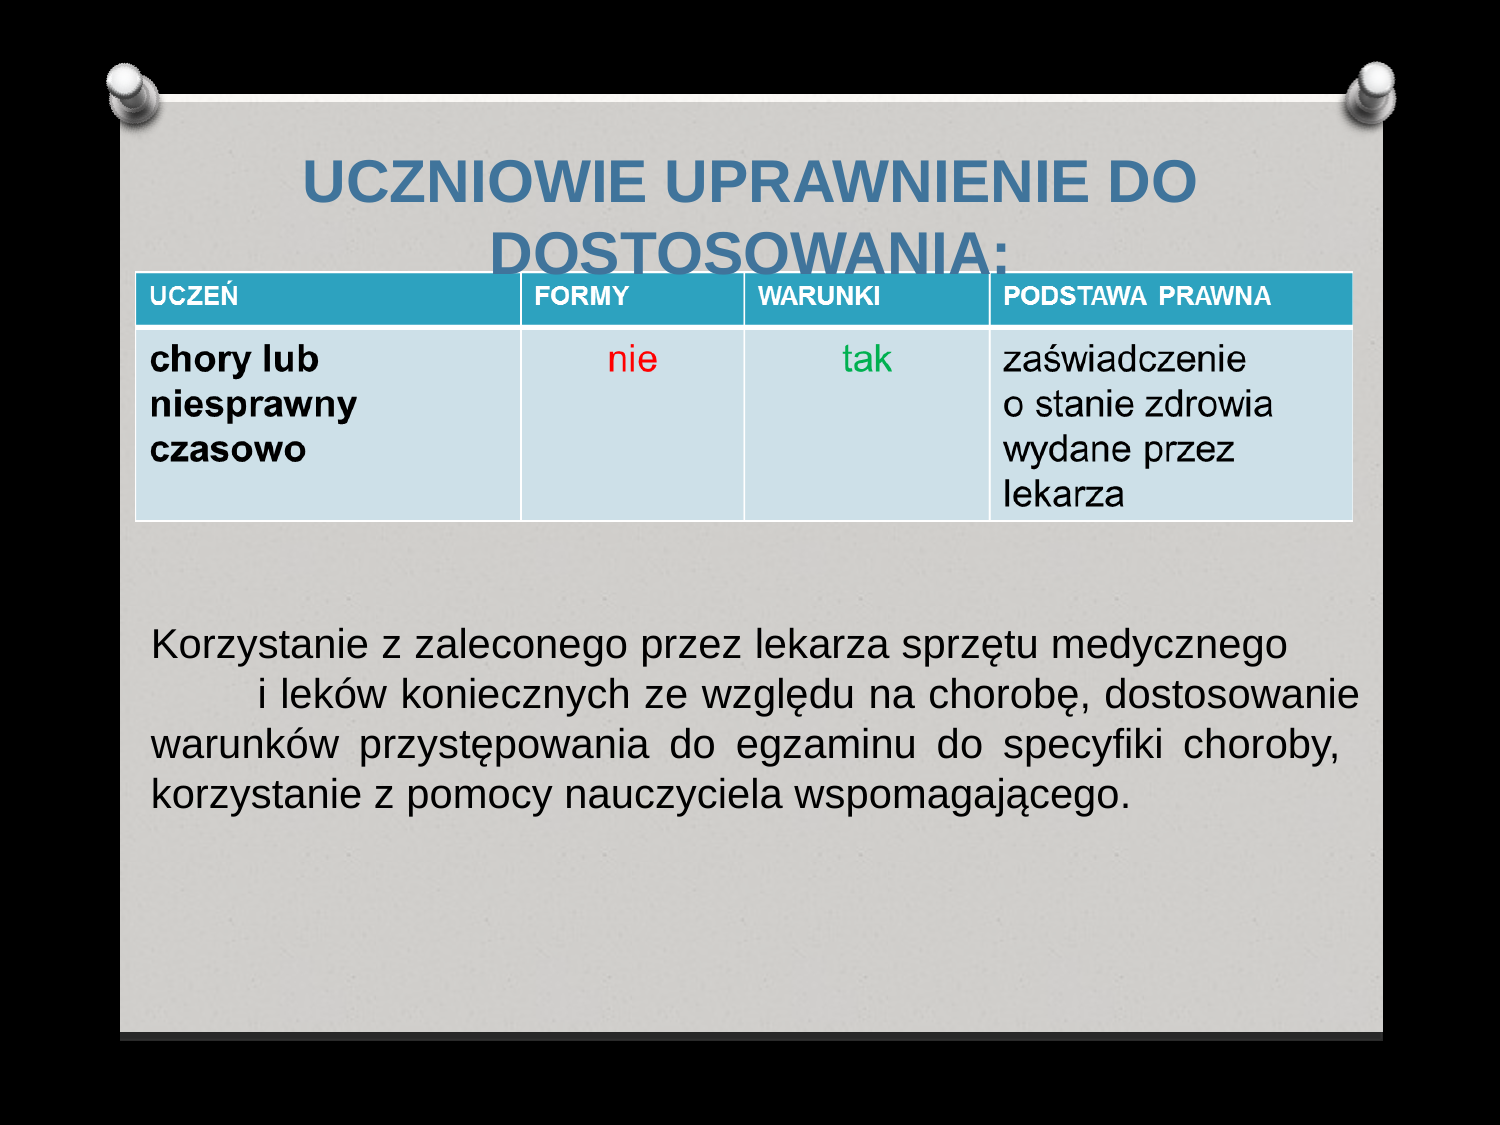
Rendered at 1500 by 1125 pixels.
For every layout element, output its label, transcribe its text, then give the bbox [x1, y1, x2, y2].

title UCZNIOWIE UPRAWNIENIE DO DOSTOSOWANIA: [179, 134, 1323, 256]
text_box Korzystanie z zaleconego przez lekarza sprzętu medycznego i leków koniecznych ze względu na chorobę, dostosowanie warunków przystępowania do egzaminu do specyfiki choroby, korzystanie z pomocy nauczyciela wspomagającego. [135, 609, 1377, 827]
picture [135, 271, 1353, 538]
